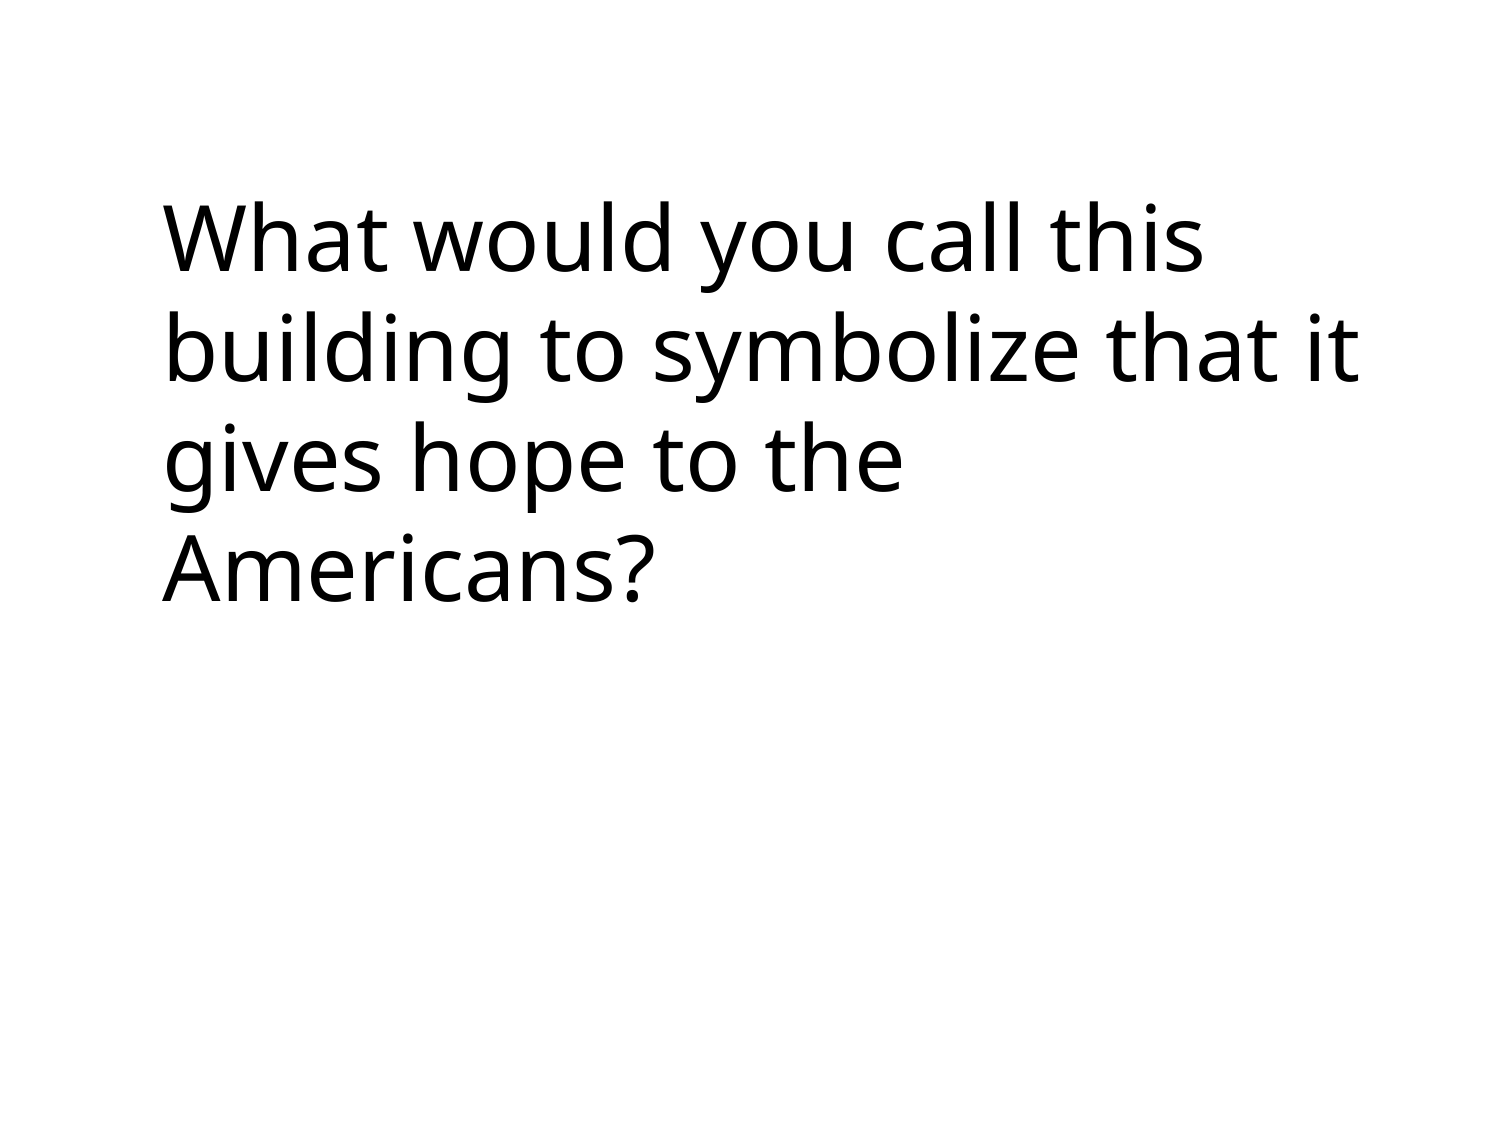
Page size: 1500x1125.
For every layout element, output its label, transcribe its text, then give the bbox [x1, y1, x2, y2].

text_box What would you call this building to symbolize that it gives hope to the Americans? [147, 172, 1388, 633]
